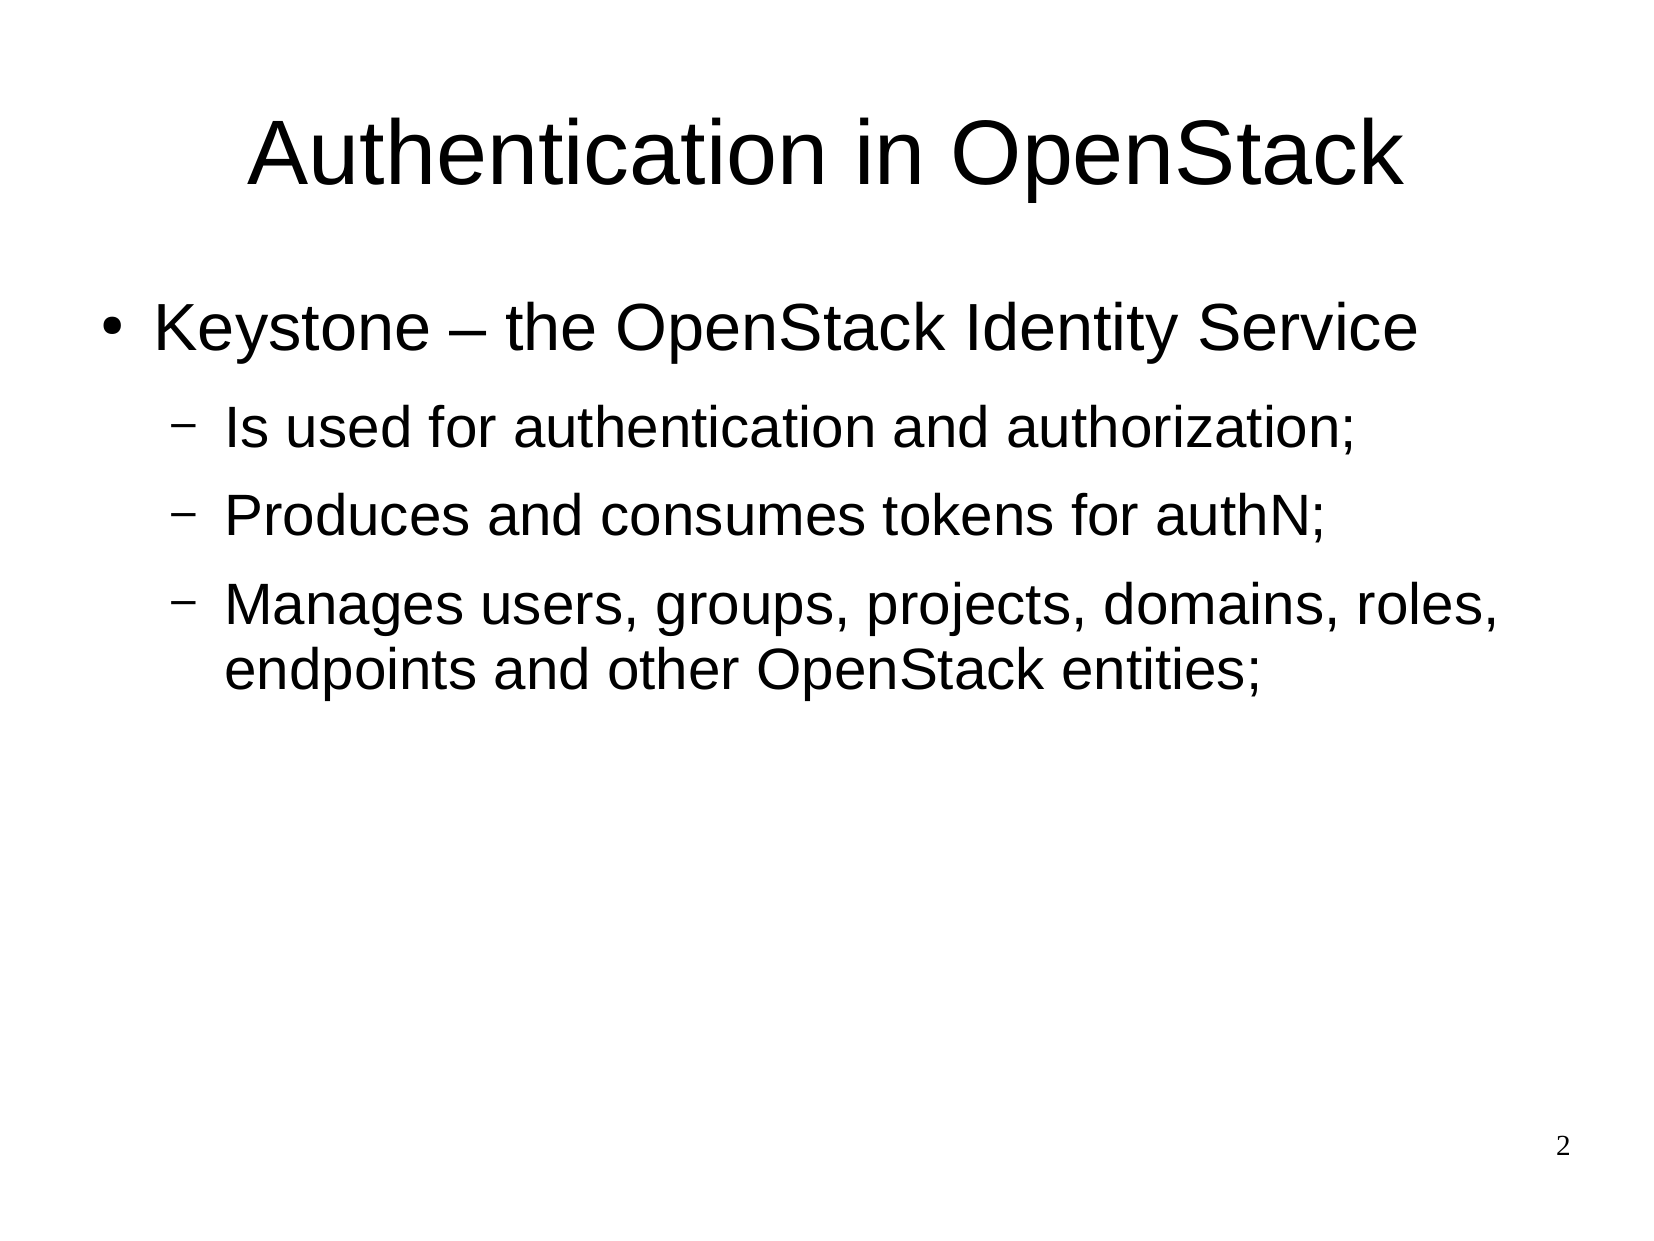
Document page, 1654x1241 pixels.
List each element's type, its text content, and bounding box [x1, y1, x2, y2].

list Keystone – the OpenStack Identity Service Is used for authentication and authorization; Produces and consumes tokens for authN; Manages users, groups, projects, domains, roles, endpoints and other OpenStack entities; [82, 290, 1571, 1010]
title Authentication in OpenStack [82, 49, 1571, 257]
